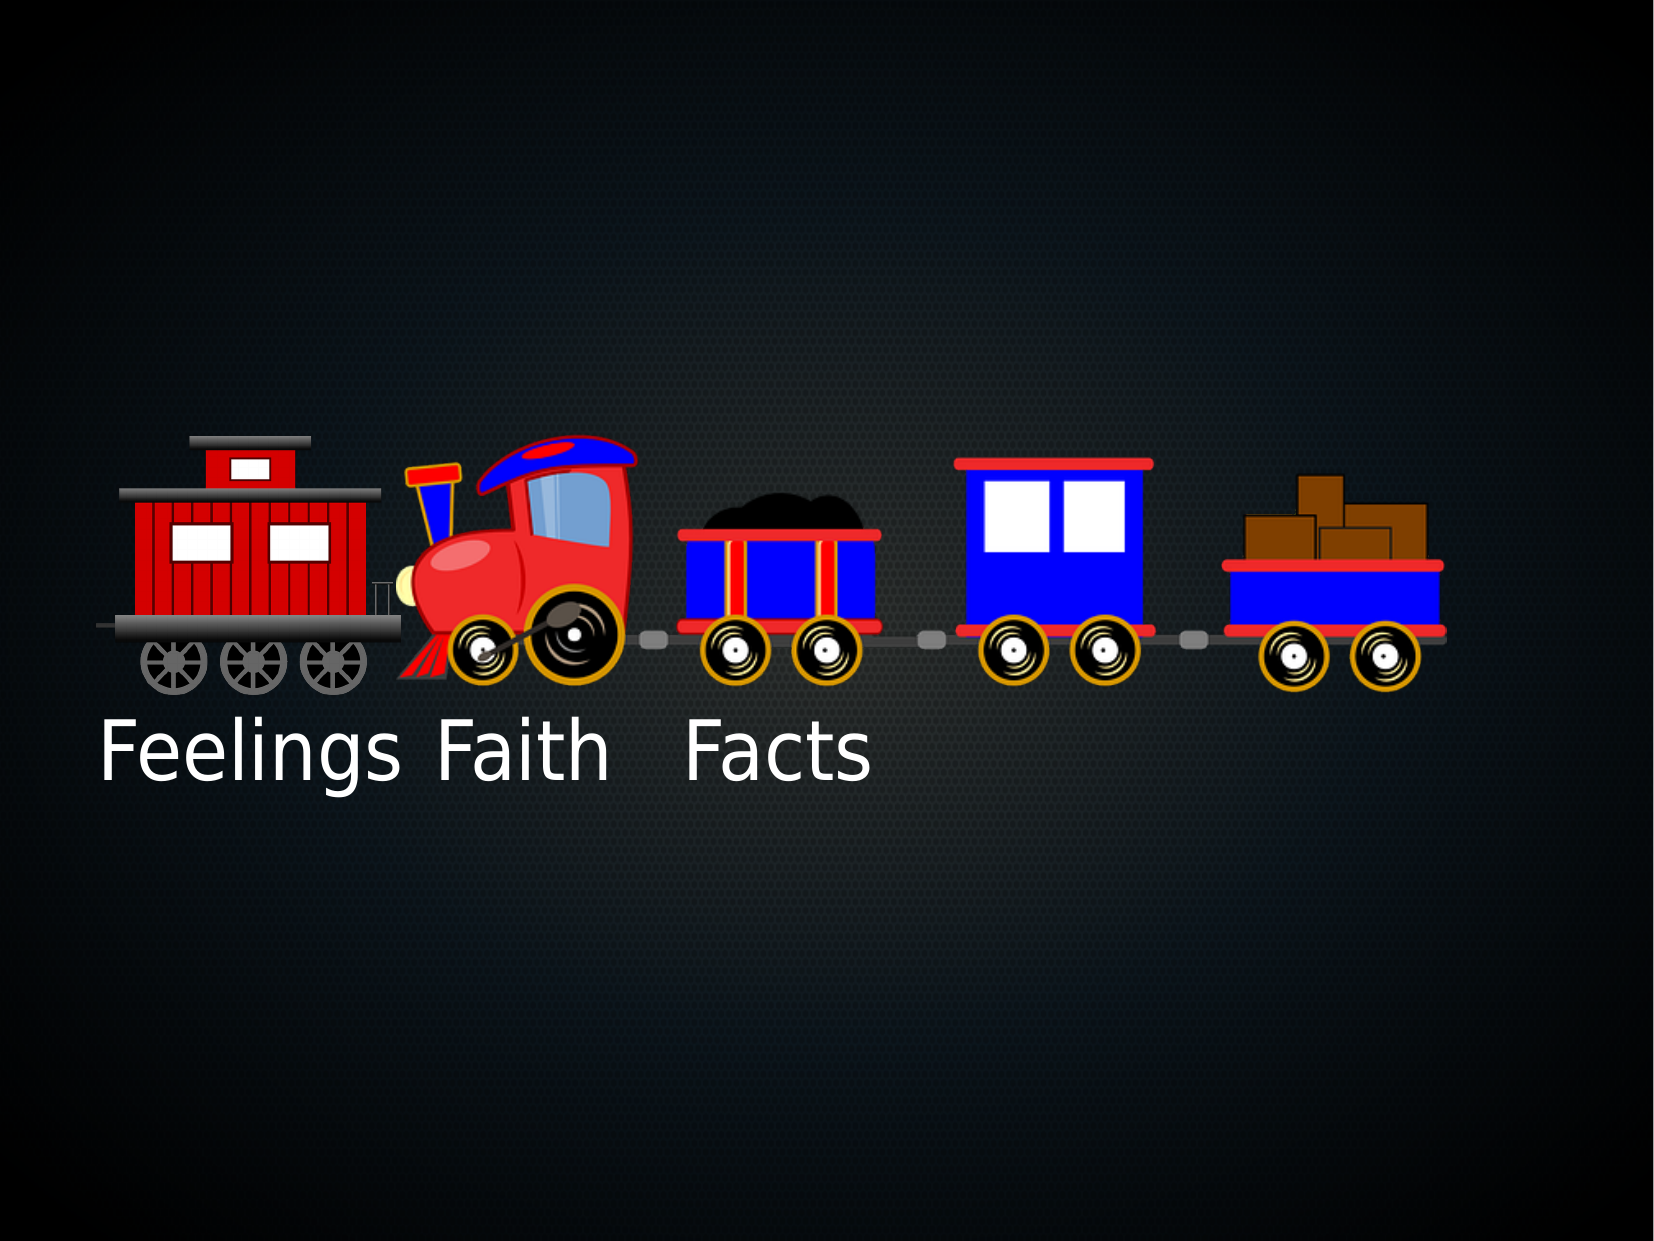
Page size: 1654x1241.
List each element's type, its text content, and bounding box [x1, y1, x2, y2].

picture [0, 0, 1654, 1241]
text_box Feelings [83, 695, 396, 808]
text_box Facts [667, 695, 889, 808]
text_box Faith [419, 695, 629, 808]
